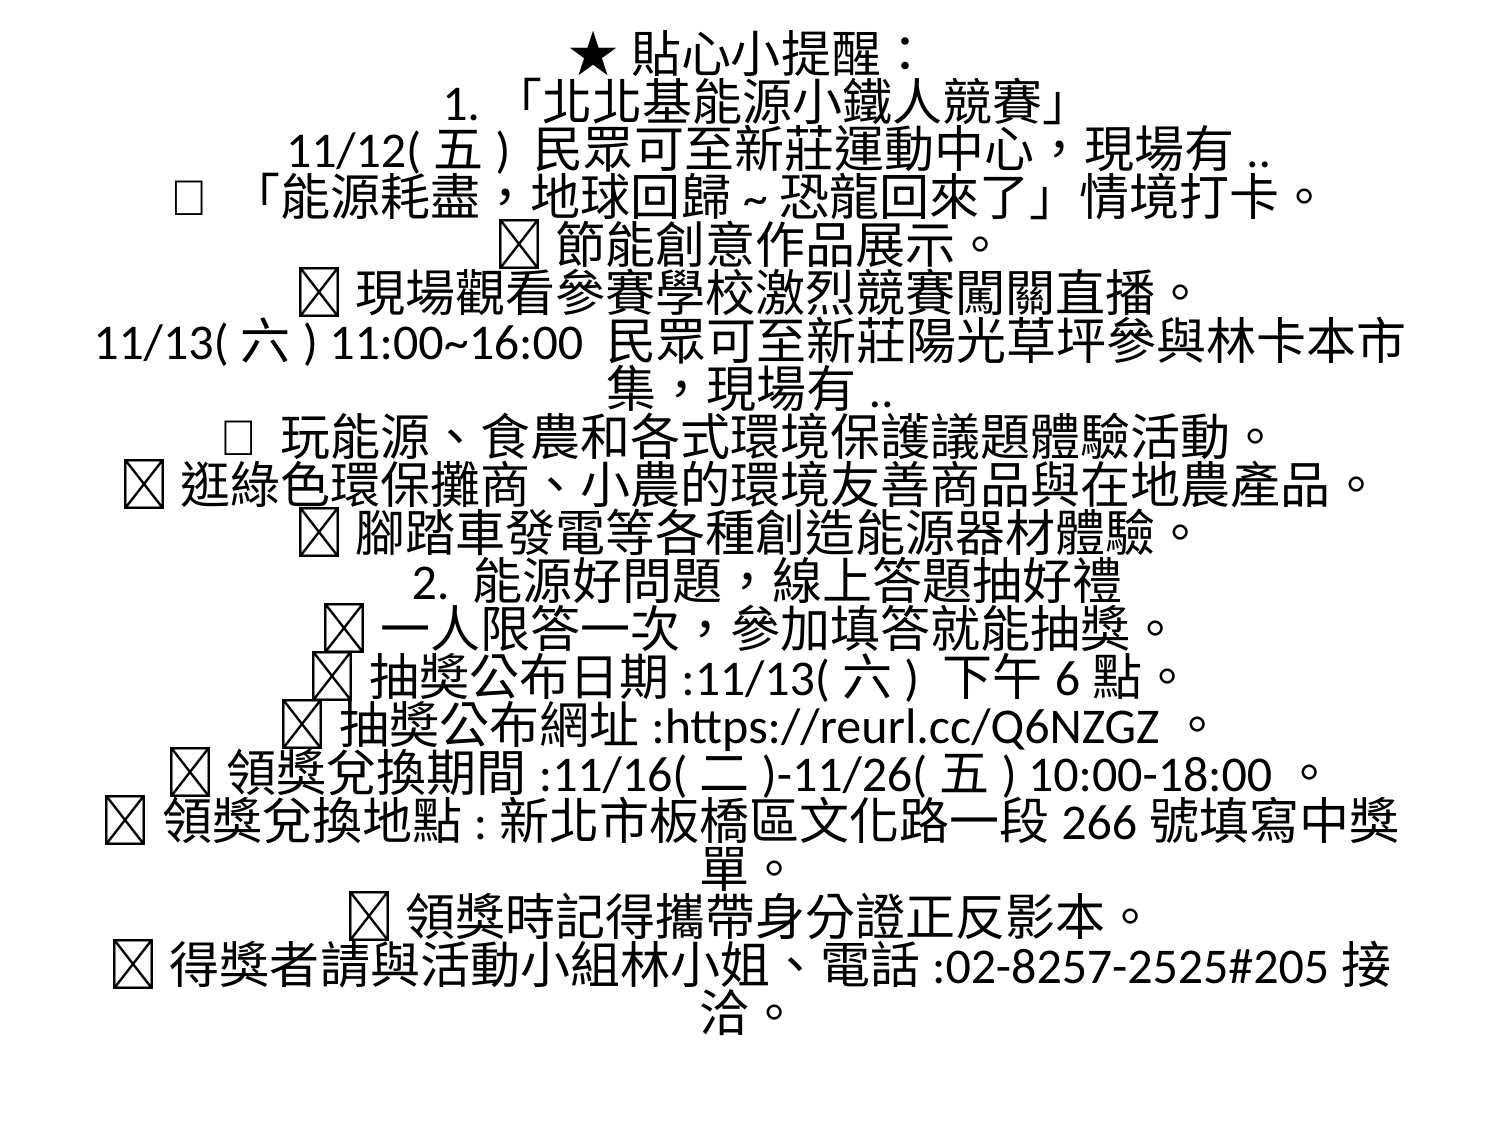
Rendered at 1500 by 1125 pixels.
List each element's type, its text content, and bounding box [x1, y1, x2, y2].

title ★貼心小提醒： 1.「北北基能源小鐵人競賽」 11/12(五) 民眾可至新莊運動中心，現場有..  「能源耗盡，地球回歸~恐龍回來了」情境打卡。  節能創意作品展示。  現場觀看參賽學校激烈競賽闖關直播。 11/13(六) 11:00~16:00 民眾可至新莊陽光草坪參與林卡本市集，現場有..  玩能源、食農和各式環境保護議題體驗活動。  逛綠色環保攤商、小農的環境友善商品與在地農產品。  腳踏車發電等各種創造能源器材體驗。 2. 能源好問題，線上答題抽好禮  一人限答一次，參加填答就能抽獎。  抽奬公布日期:11/13(六) 下午6點。  抽奬公布網址:https://reurl.cc/Q6NZGZ。  領獎兌換期間:11/16(二)-11/26(五) 10:00-18:00。  領獎兌換地點:新北市板橋區文化路一段266號填寫中獎單。  領獎時記得攜帶身分證正反影本。  得獎者請與活動小組林小姐、電話:02-8257-2525#205接洽。 [75, 26, 1426, 1005]
